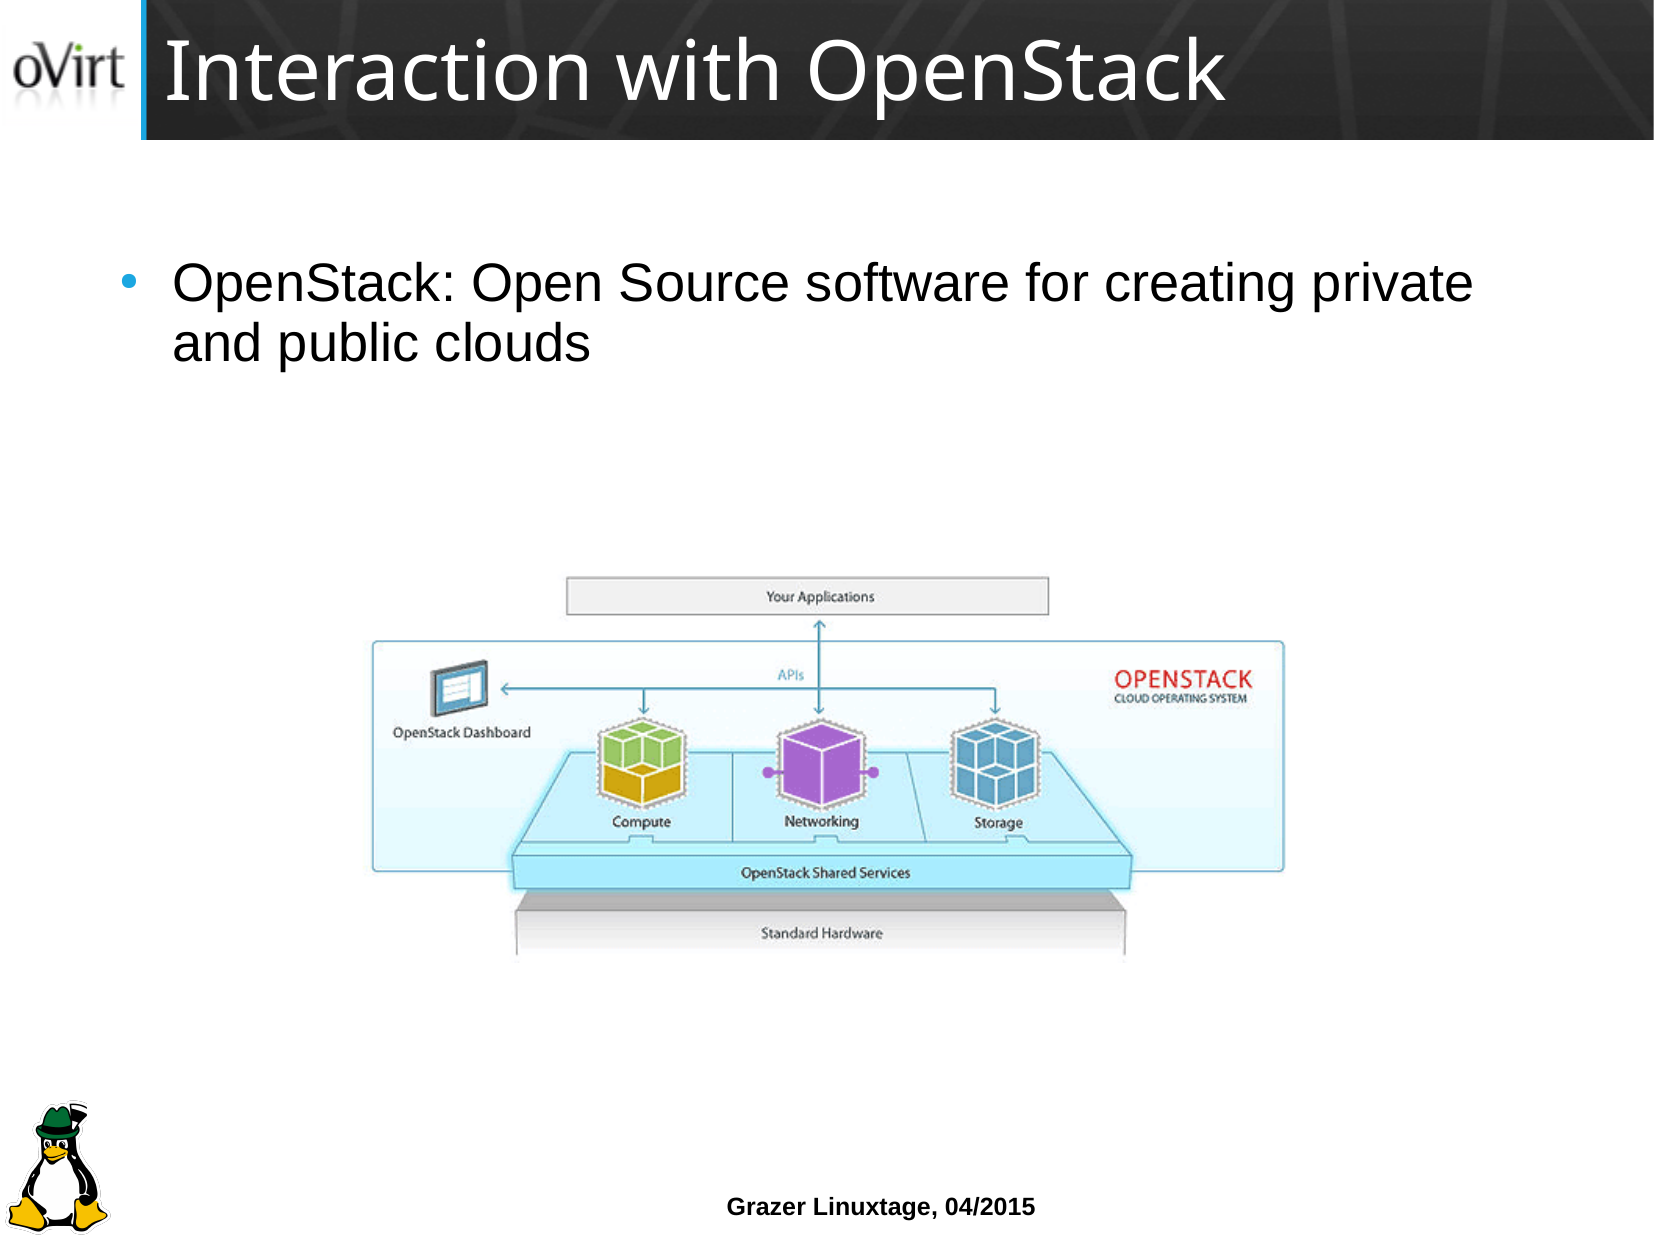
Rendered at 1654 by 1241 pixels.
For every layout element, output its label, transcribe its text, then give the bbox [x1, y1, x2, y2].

text_box OpenStack: Open Source software for creating private and public clouds [86, 244, 1576, 1126]
picture [0, 0, 1654, 140]
title Interaction with OpenStack [164, 18, 1653, 119]
picture [360, 564, 1298, 963]
picture [5, 1100, 111, 1235]
